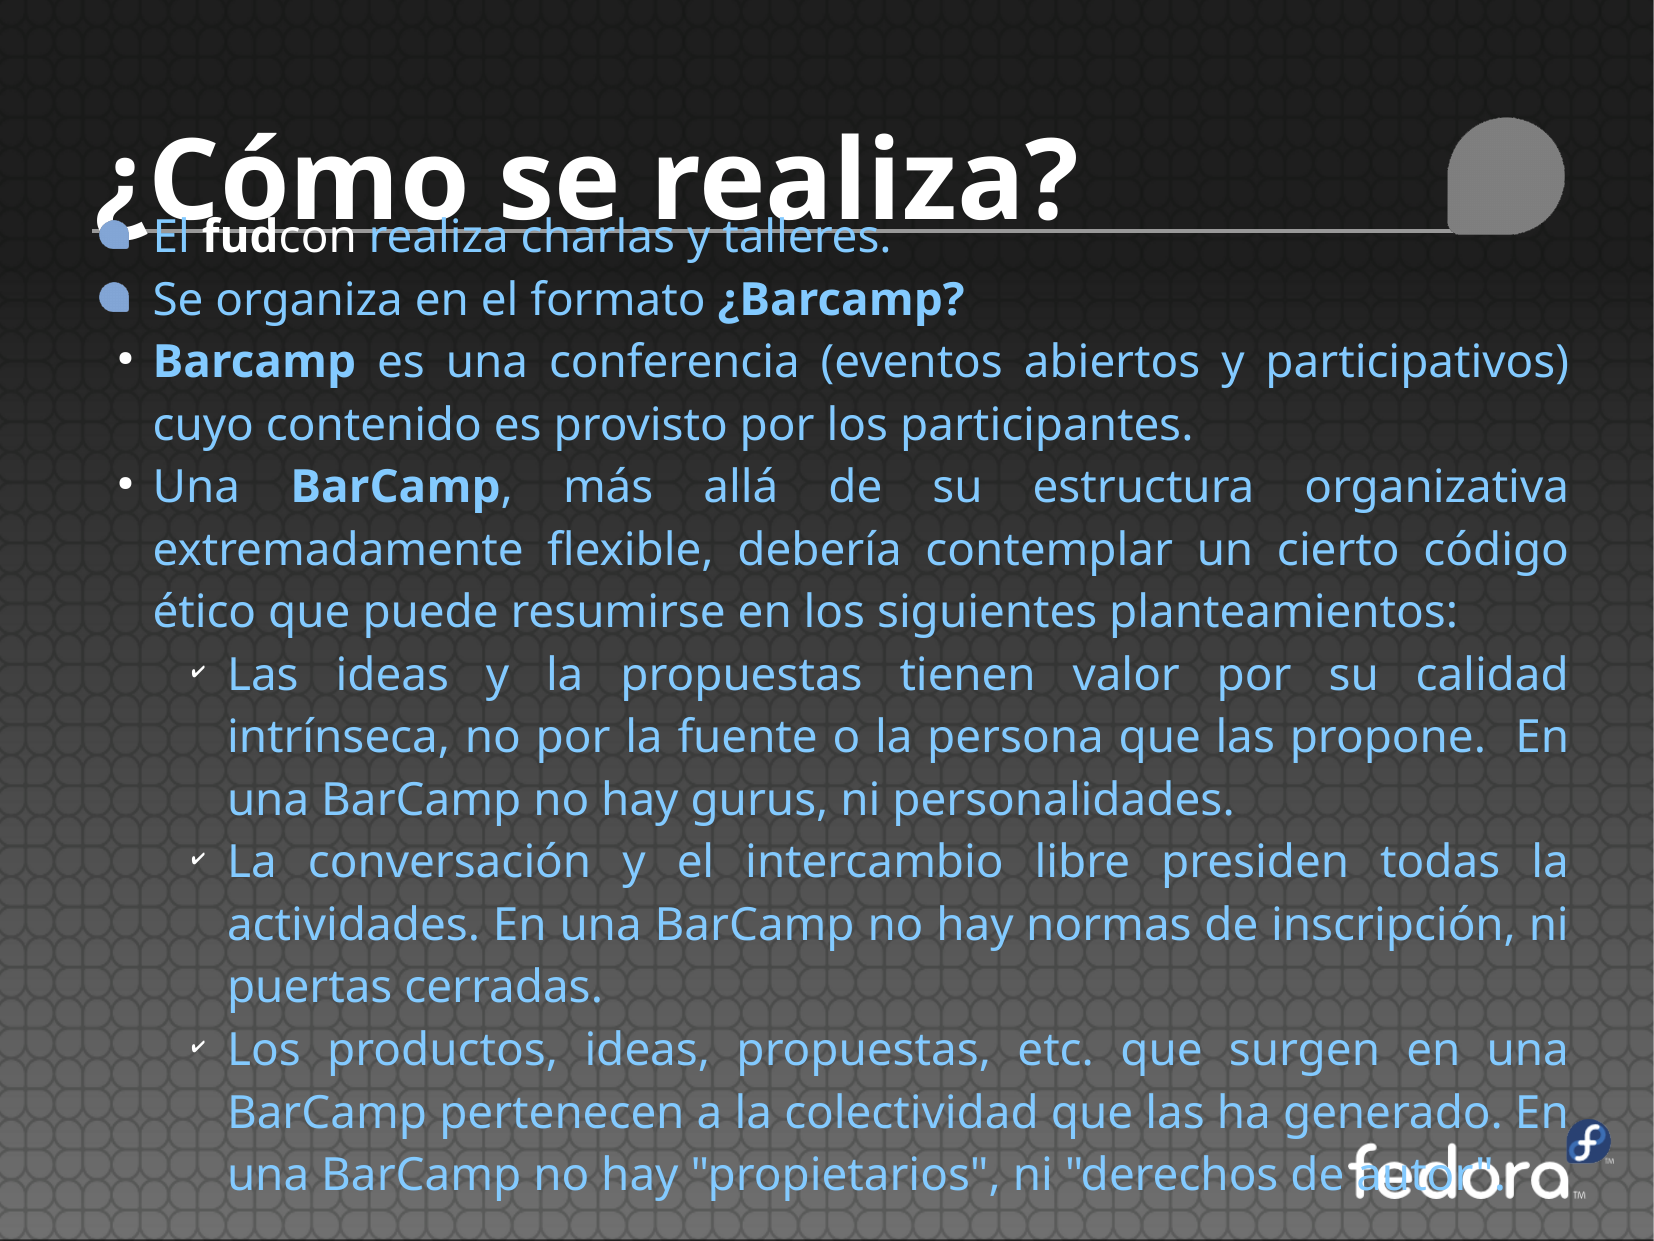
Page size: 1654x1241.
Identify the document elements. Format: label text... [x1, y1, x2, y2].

title ¿Cómo se realiza? [94, 100, 1426, 251]
picture [0, 0, 1654, 1241]
subtitle El fudcon realiza charlas y talleres. Se organiza en el formato ¿Barcamp? Barcamp es una conferencia (eventos abiertos y participativos) cuyo contenido es provisto por los participantes. Una BarCamp, más allá de su estructura organizativa extremadamente flexible, debería contemplar un cierto código ético que puede resumirse en los siguientes planteamientos: Las ideas y la propuestas tienen valor por su calidad intrínseca, no por la fuente o la persona que las propone. En una BarCamp no hay gurus, ni personalidades. La conversación y el intercambio libre presiden todas la actividades. En una BarCamp no hay normas de inscripción, ni puertas cerradas. Los productos, ideas, propuestas, etc. que surgen en una BarCamp pertenecen a la colectividad que las ha generado. En una BarCamp no hay "propietarios", ni "derechos de autor". [81, 273, 1570, 1134]
